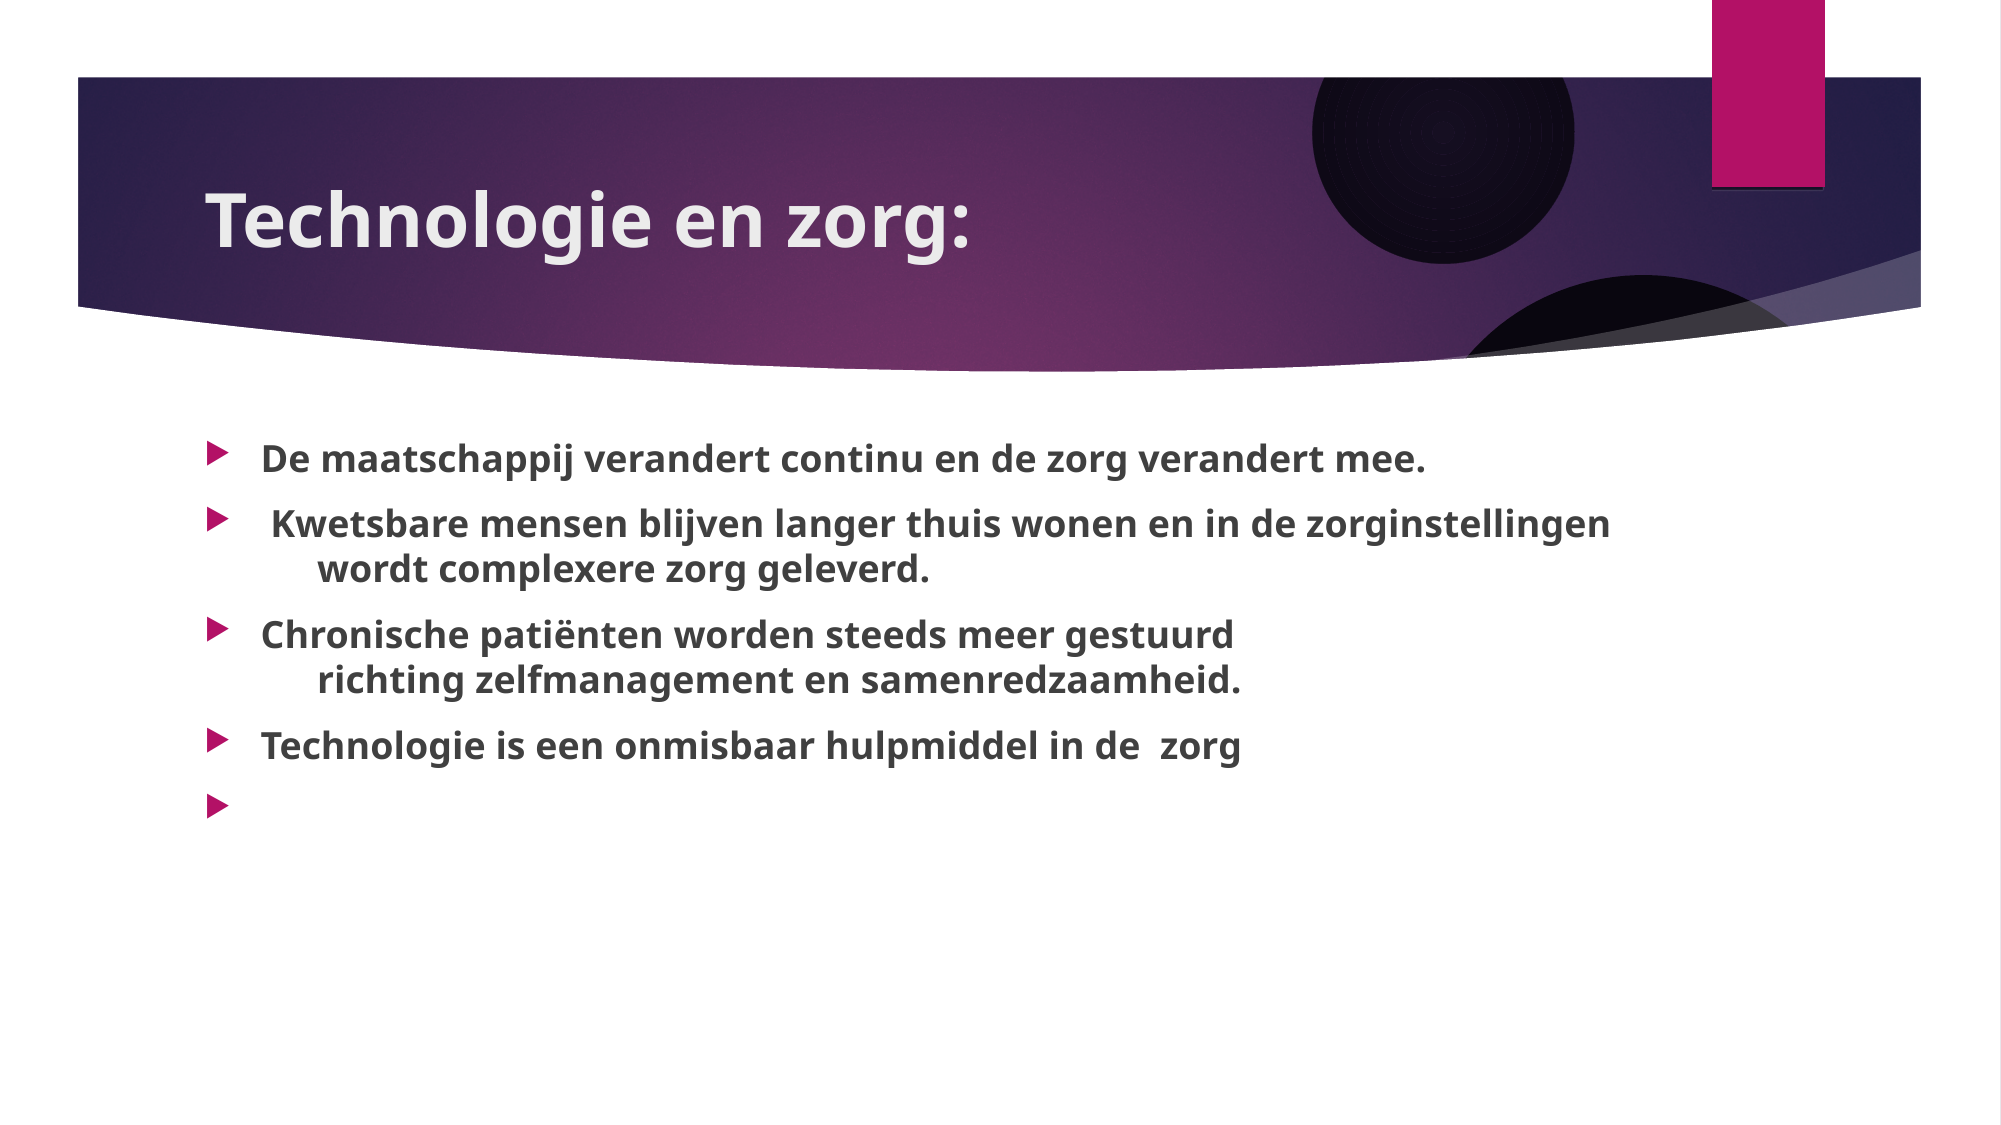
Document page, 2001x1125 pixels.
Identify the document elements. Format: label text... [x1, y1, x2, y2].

title Technologie en zorg: [189, 159, 1627, 276]
list De maatschappij verandert continu en de zorg verandert mee. Kwetsbare mensen blijven langer thuis wonen en in de zorginstellingen wordt complexere zorg geleverd. Chronische patiënten worden steeds meer gestuurd richting zelfmanagement en samenredzaamheid. Technologie is een onmisbaar hulpmiddel in de zorg [189, 427, 1638, 988]
